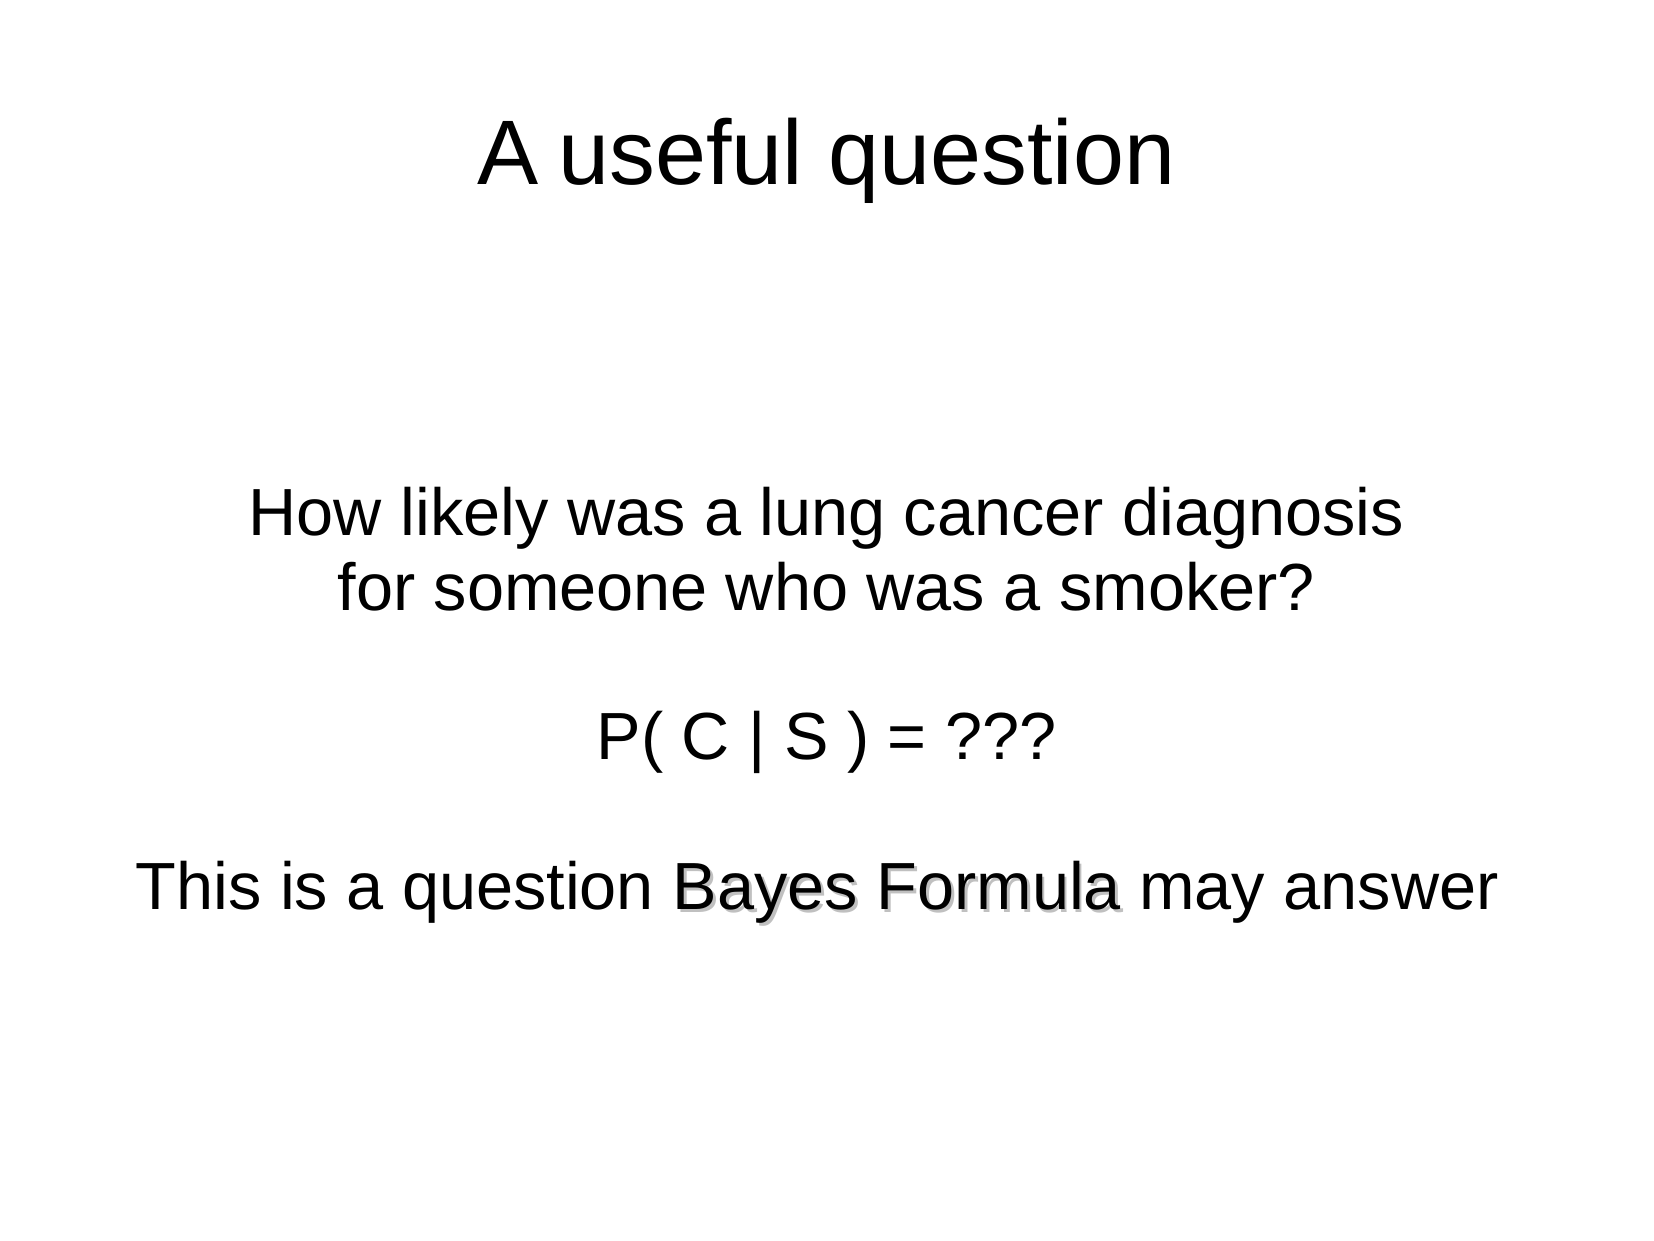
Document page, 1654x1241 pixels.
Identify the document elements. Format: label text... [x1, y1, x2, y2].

title A useful question [82, 49, 1571, 257]
subtitle How likely was a lung cancer diagnosis for someone who was a smoker? P( C | S ) = ??? This is a question Bayes Formula may answer [82, 297, 1571, 1102]
